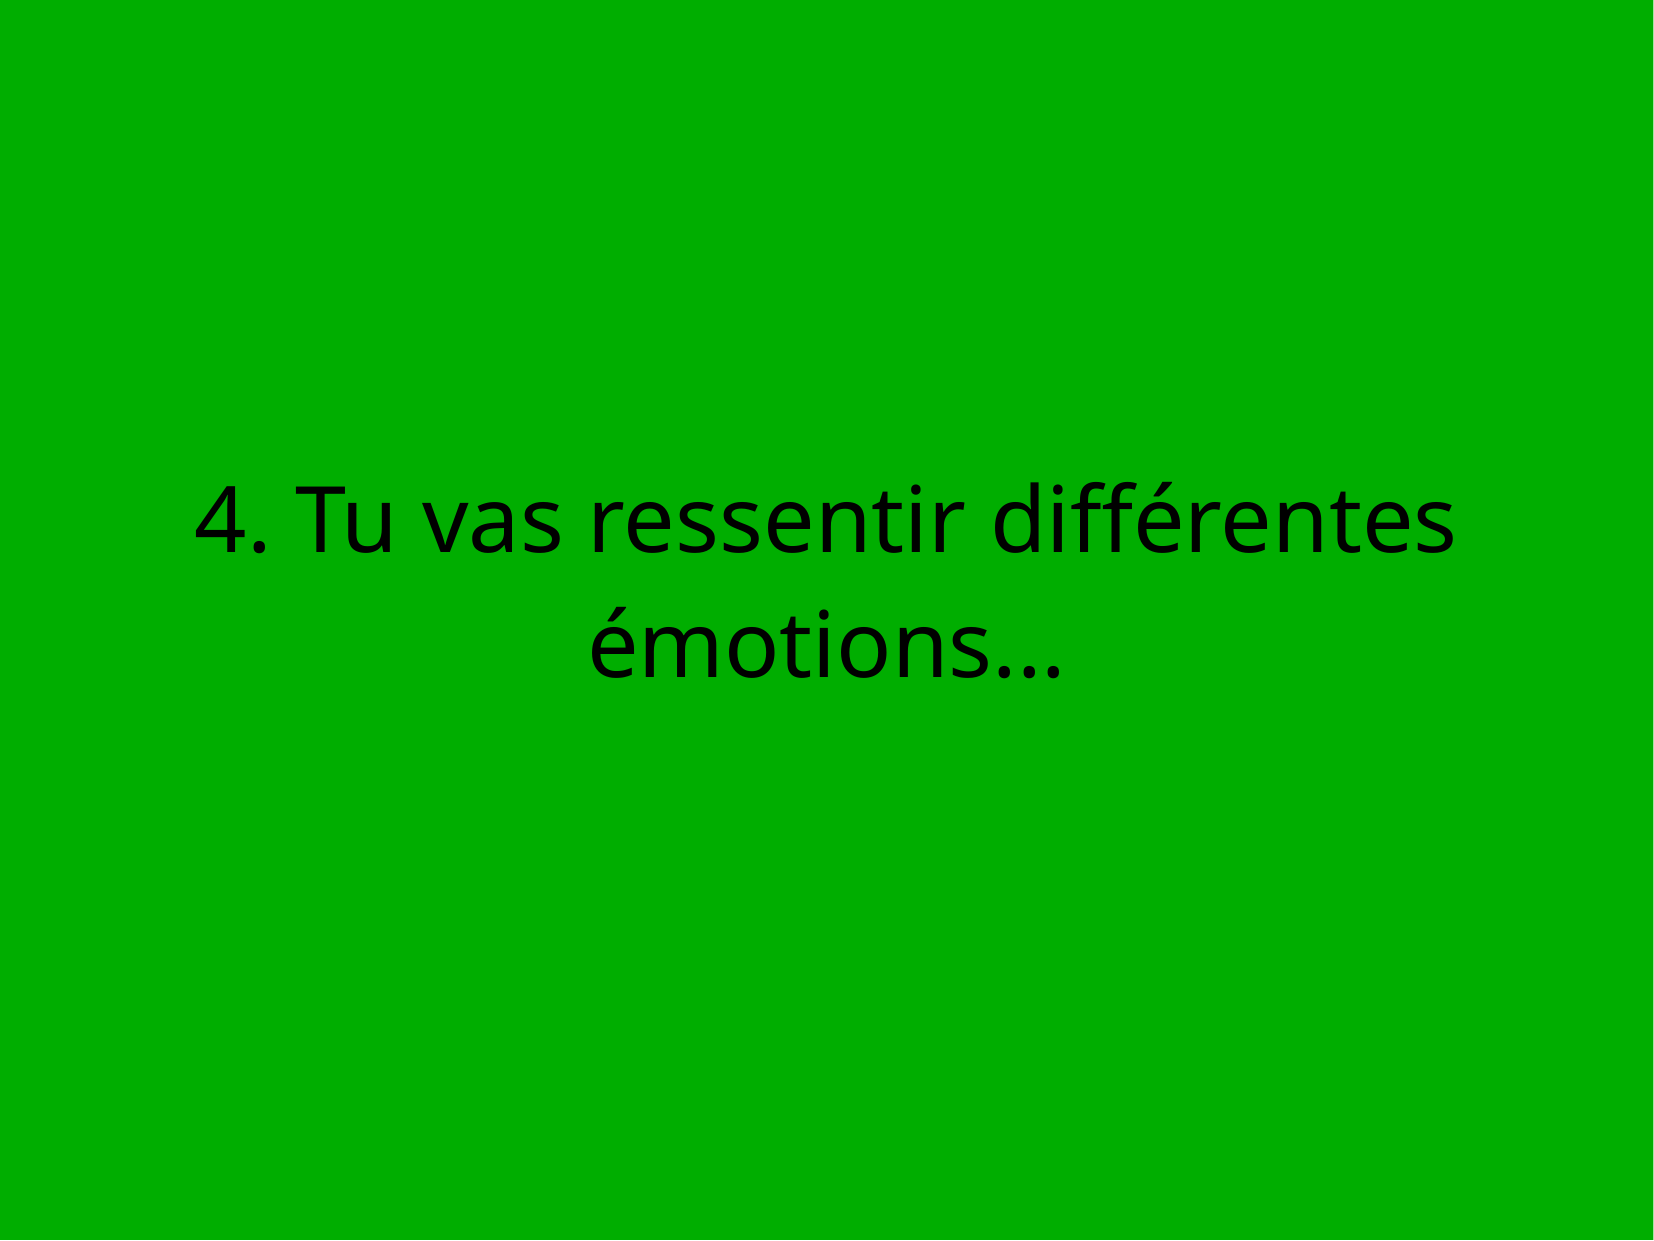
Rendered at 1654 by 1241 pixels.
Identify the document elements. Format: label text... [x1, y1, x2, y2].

subtitle 4. Tu vas ressentir différentes émotions... [82, 49, 1571, 1109]
